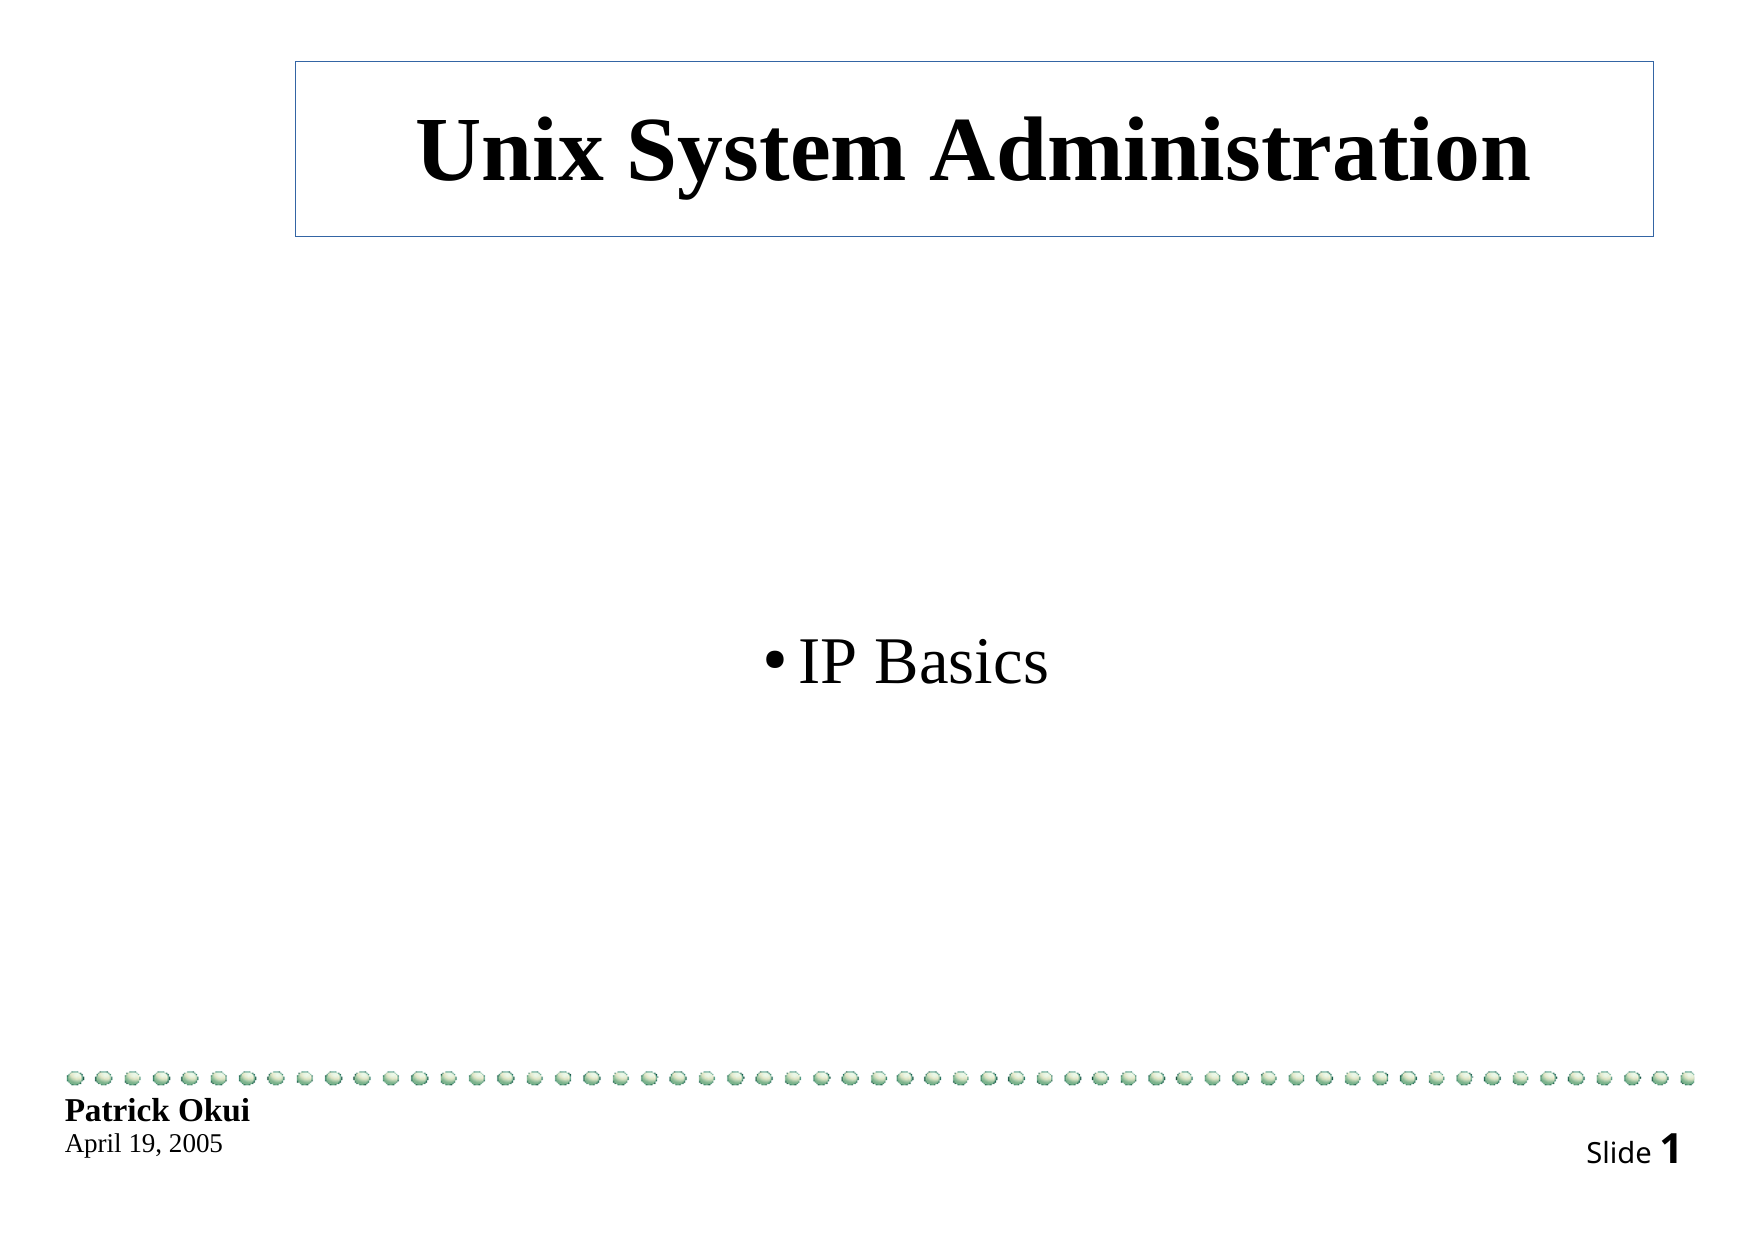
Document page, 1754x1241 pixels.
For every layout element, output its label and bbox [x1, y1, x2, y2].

picture [59, 1070, 1695, 1087]
